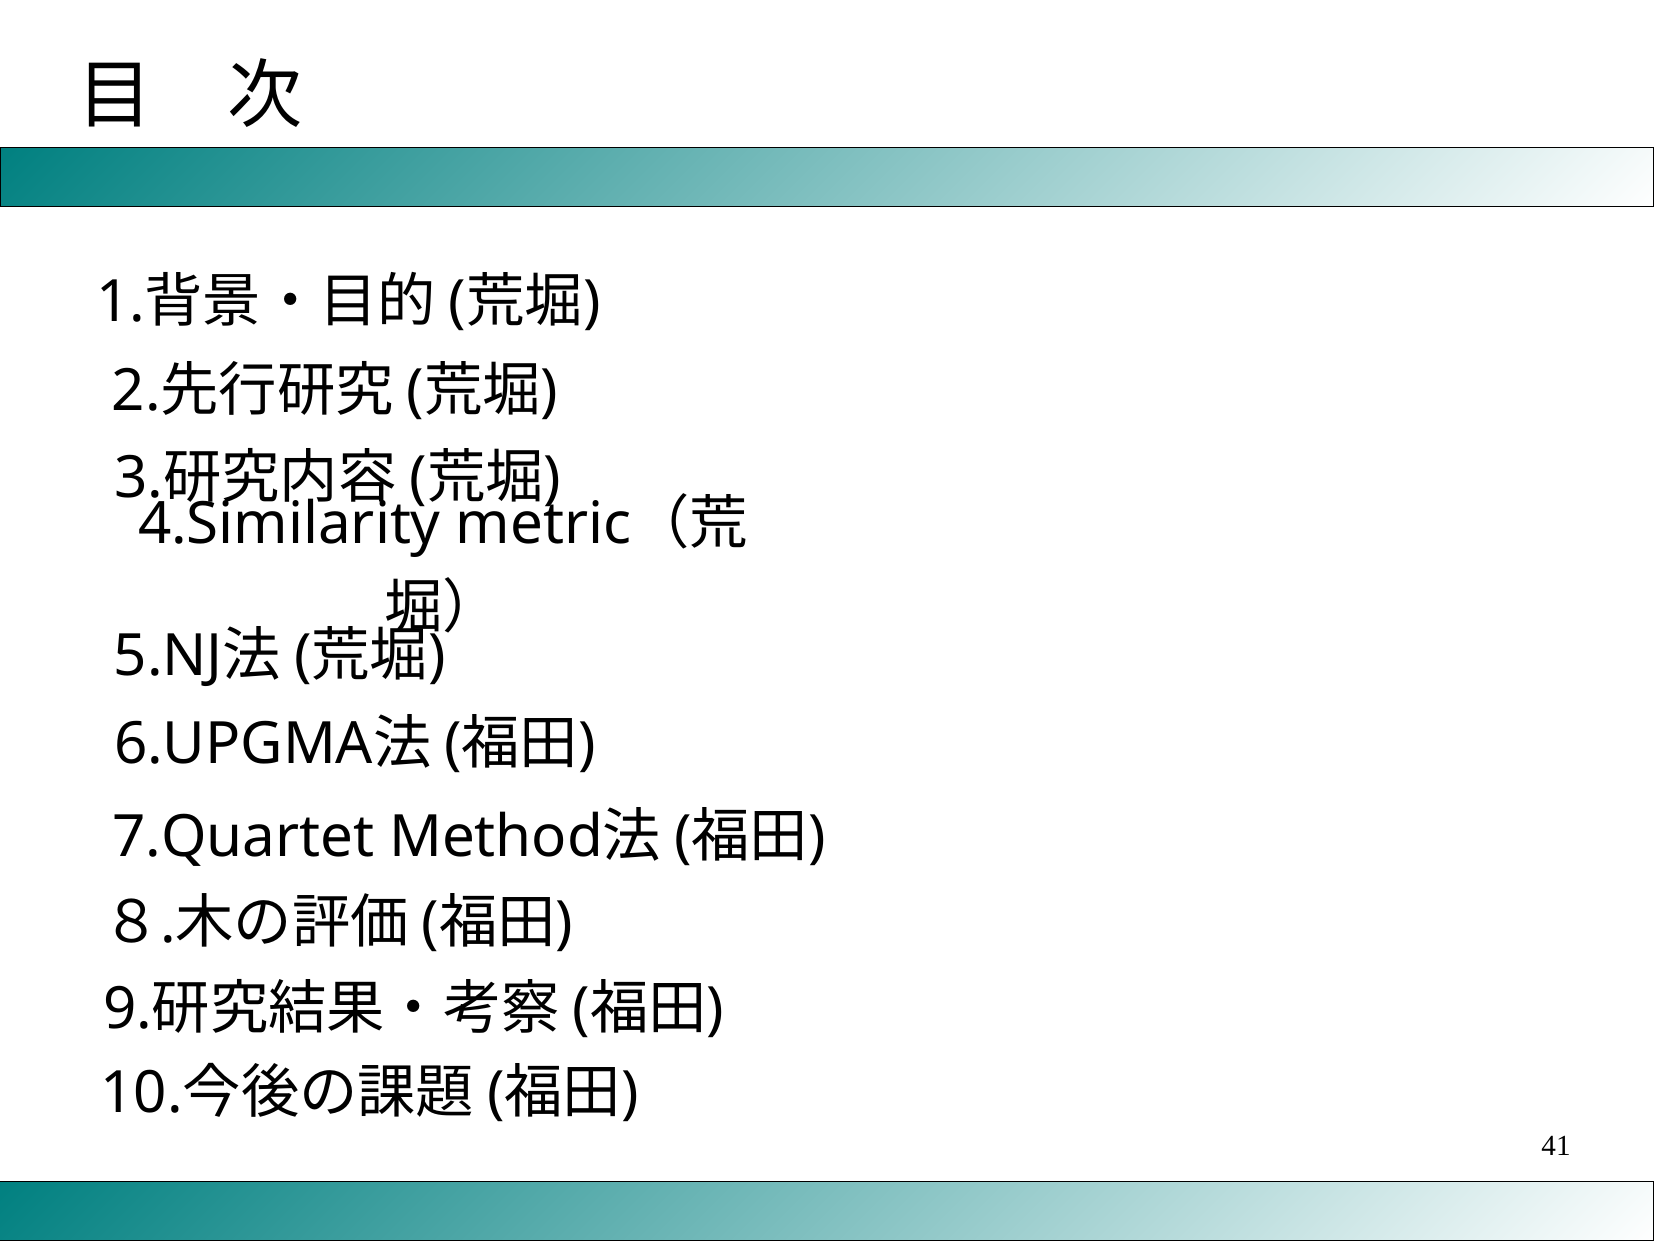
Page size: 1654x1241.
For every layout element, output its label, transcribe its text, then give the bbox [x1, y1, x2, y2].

title 4.Similarity metric（荒堀） [88, 516, 798, 605]
text_box [0, 1181, 1654, 1241]
title 2.先行研究 (荒堀) [86, 334, 584, 438]
title 1.背景・目的 (荒堀) [80, 252, 616, 341]
title 目 次 [77, 29, 1654, 149]
title 3.研究内容 (荒堀) [64, 427, 611, 517]
title ８.木の評価 (福田) [108, 872, 567, 962]
title 10.今後の課題 (福田) [94, 1042, 645, 1132]
title 6.UPGMA法 (福田) [73, 694, 636, 783]
title 7.Quartet Method法 (福田) [109, 786, 829, 876]
title 5.NJ法 (荒堀) [102, 605, 457, 694]
title 9.研究結果・考察 (福田) [112, 958, 715, 1048]
